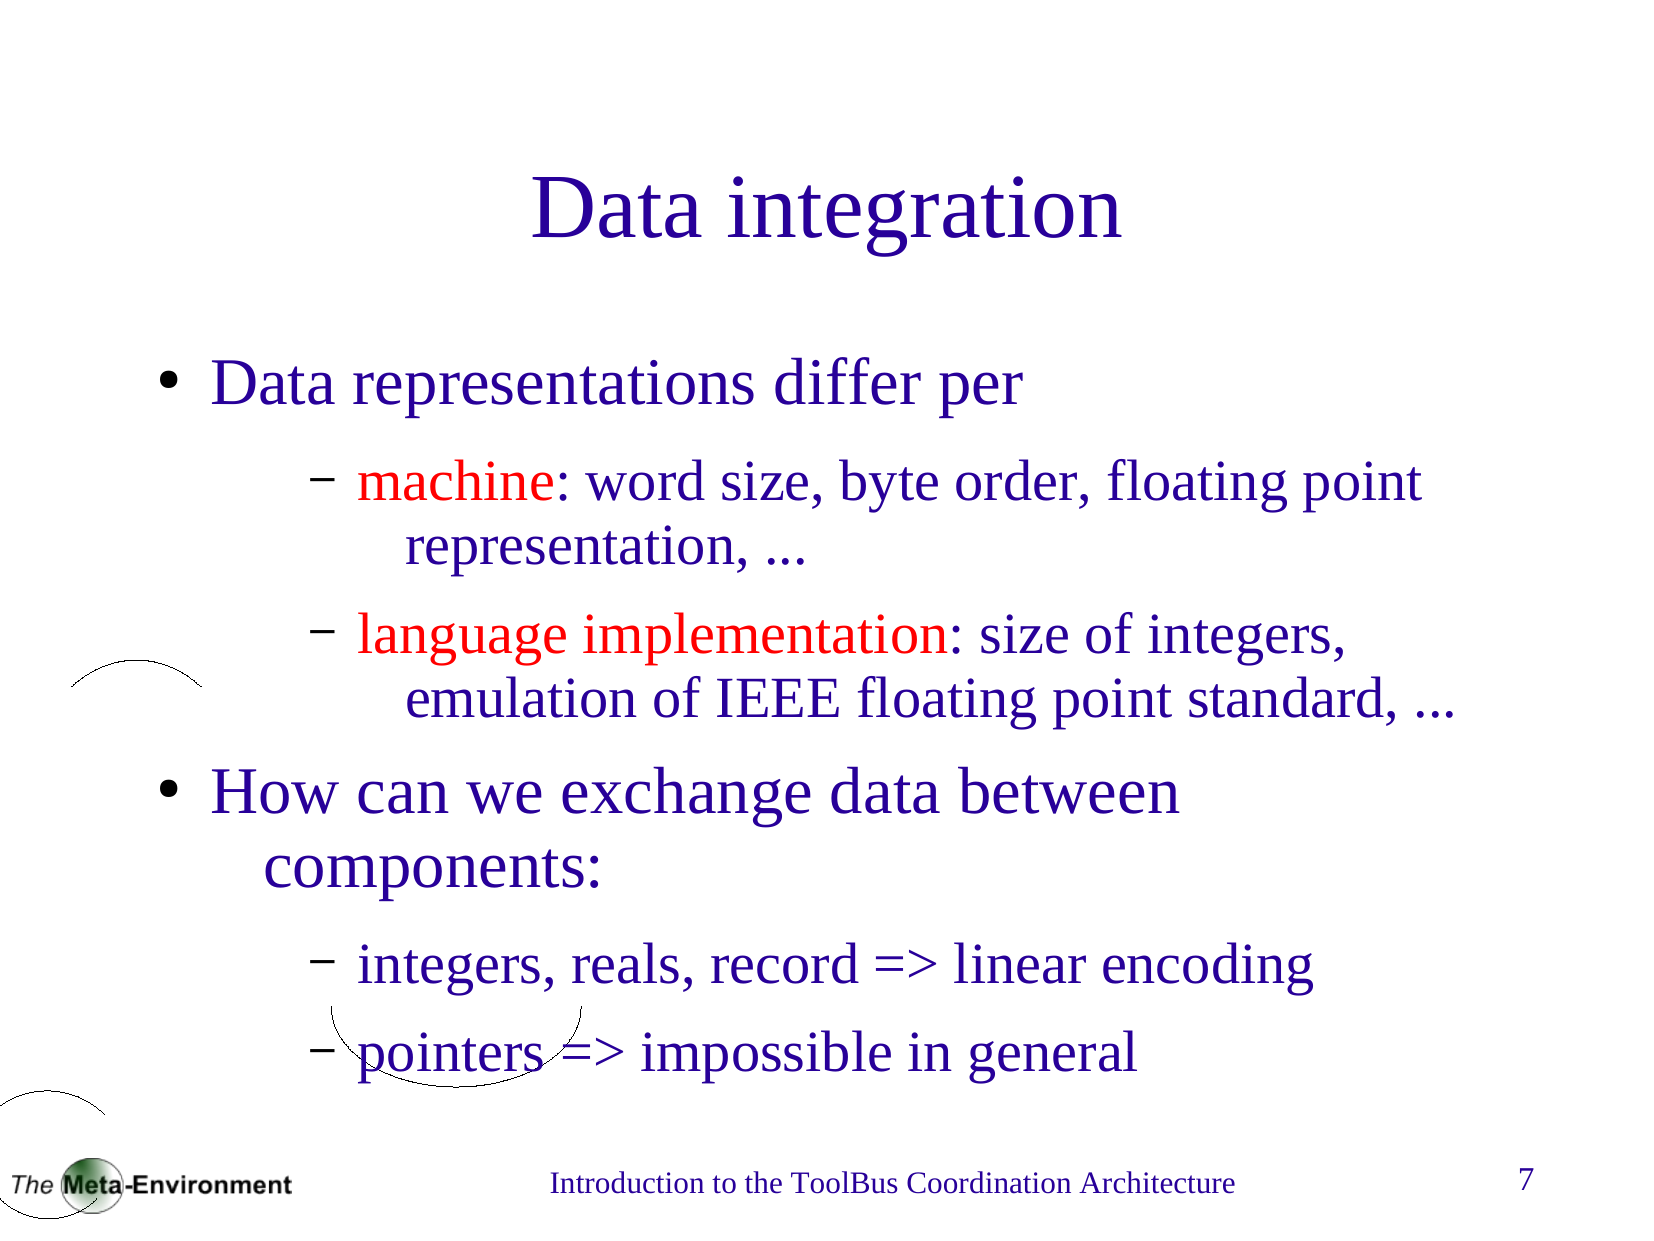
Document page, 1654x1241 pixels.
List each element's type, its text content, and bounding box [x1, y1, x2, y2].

list Data representations differ per machine: word size, byte order, floating point representation, ... language implementation: size of integers, emulation of IEEE floating point standard, ... How can we exchange data between components: integers, reals, record => linear encoding pointers => impossible in general [121, 344, 1534, 1127]
title Data integration [121, 102, 1534, 311]
picture [12, 1158, 292, 1214]
